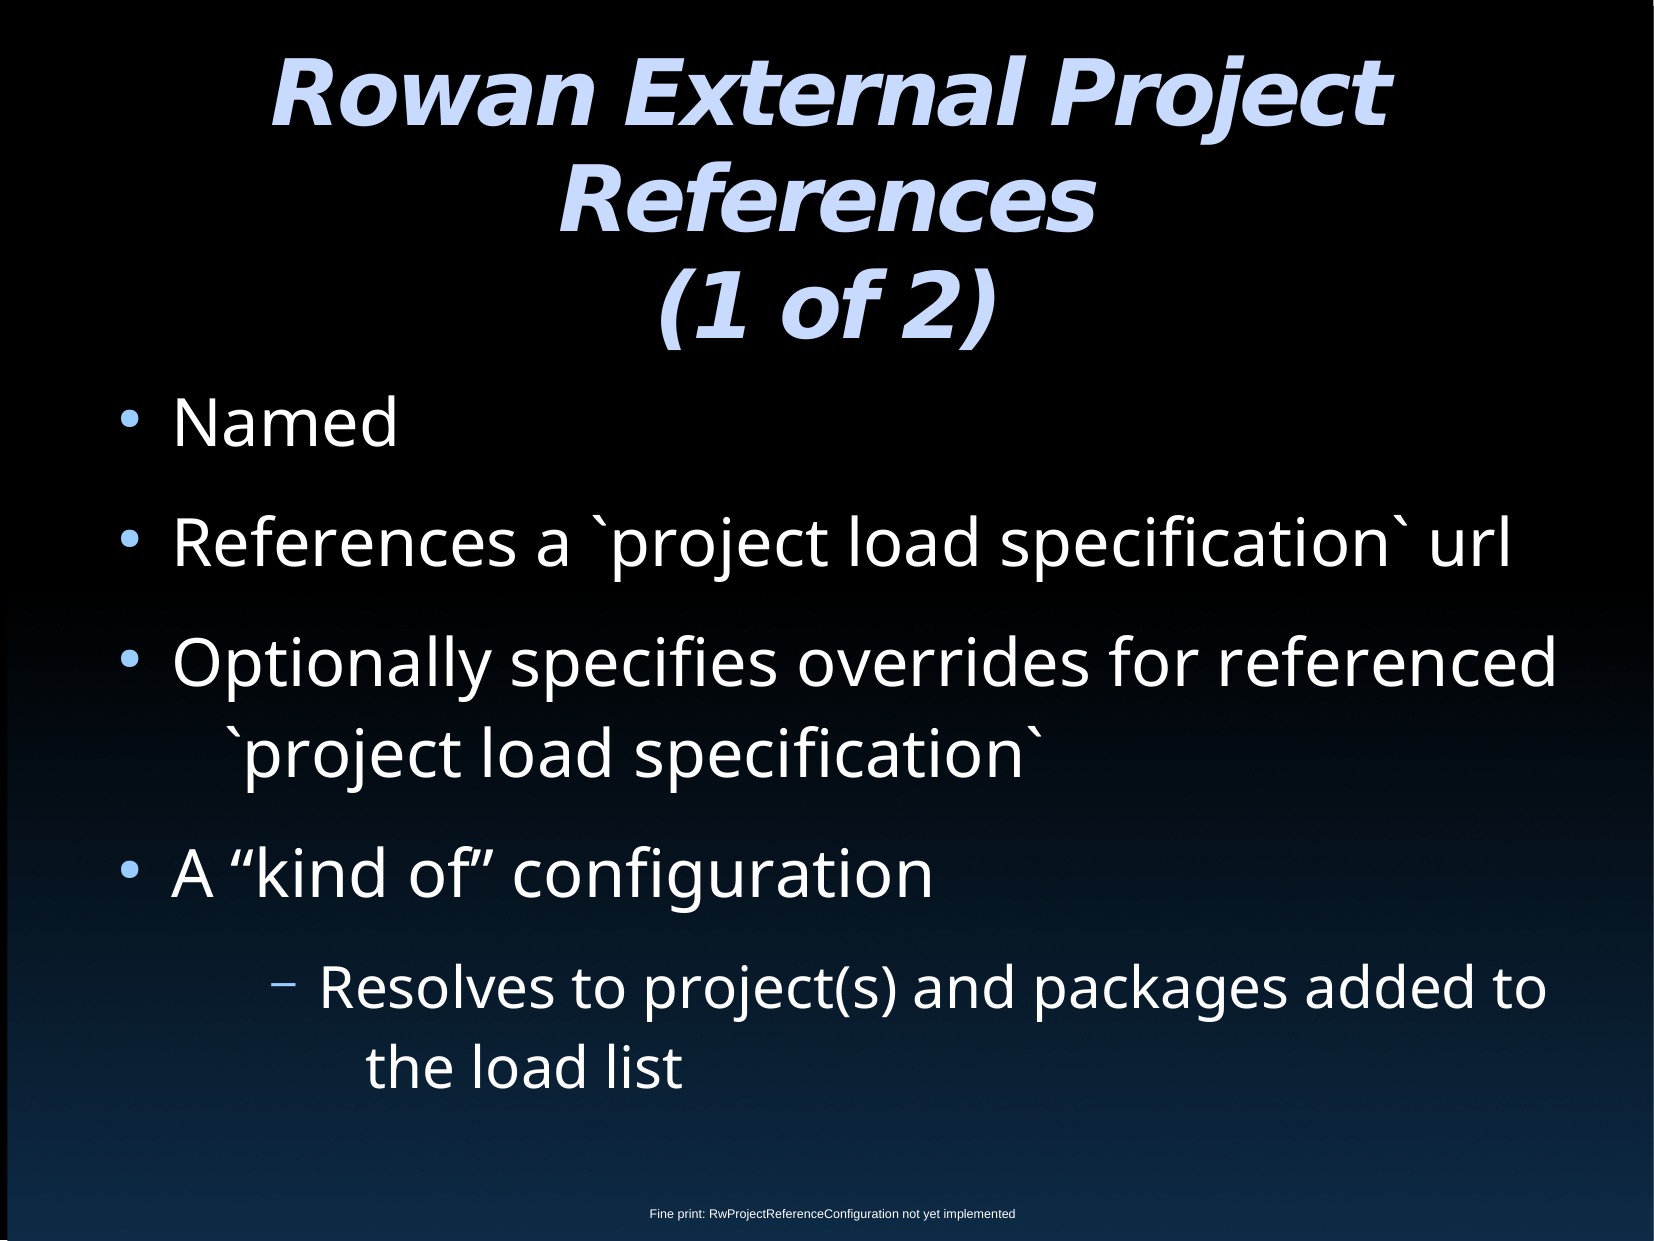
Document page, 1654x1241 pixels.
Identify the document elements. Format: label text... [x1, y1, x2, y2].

picture [7, 6, 1654, 1241]
list Named References a `project load specification` url Optionally specifies overrides for referenced `project load specification` A “kind of” configuration Resolves to project(s) and packages added to the load list [82, 374, 1571, 1095]
title Rowan External Project References (1 of 2) [82, 39, 1576, 361]
text_box Fine print: RwProjectReferenceConfiguration not yet implemented [90, 1200, 1576, 1231]
